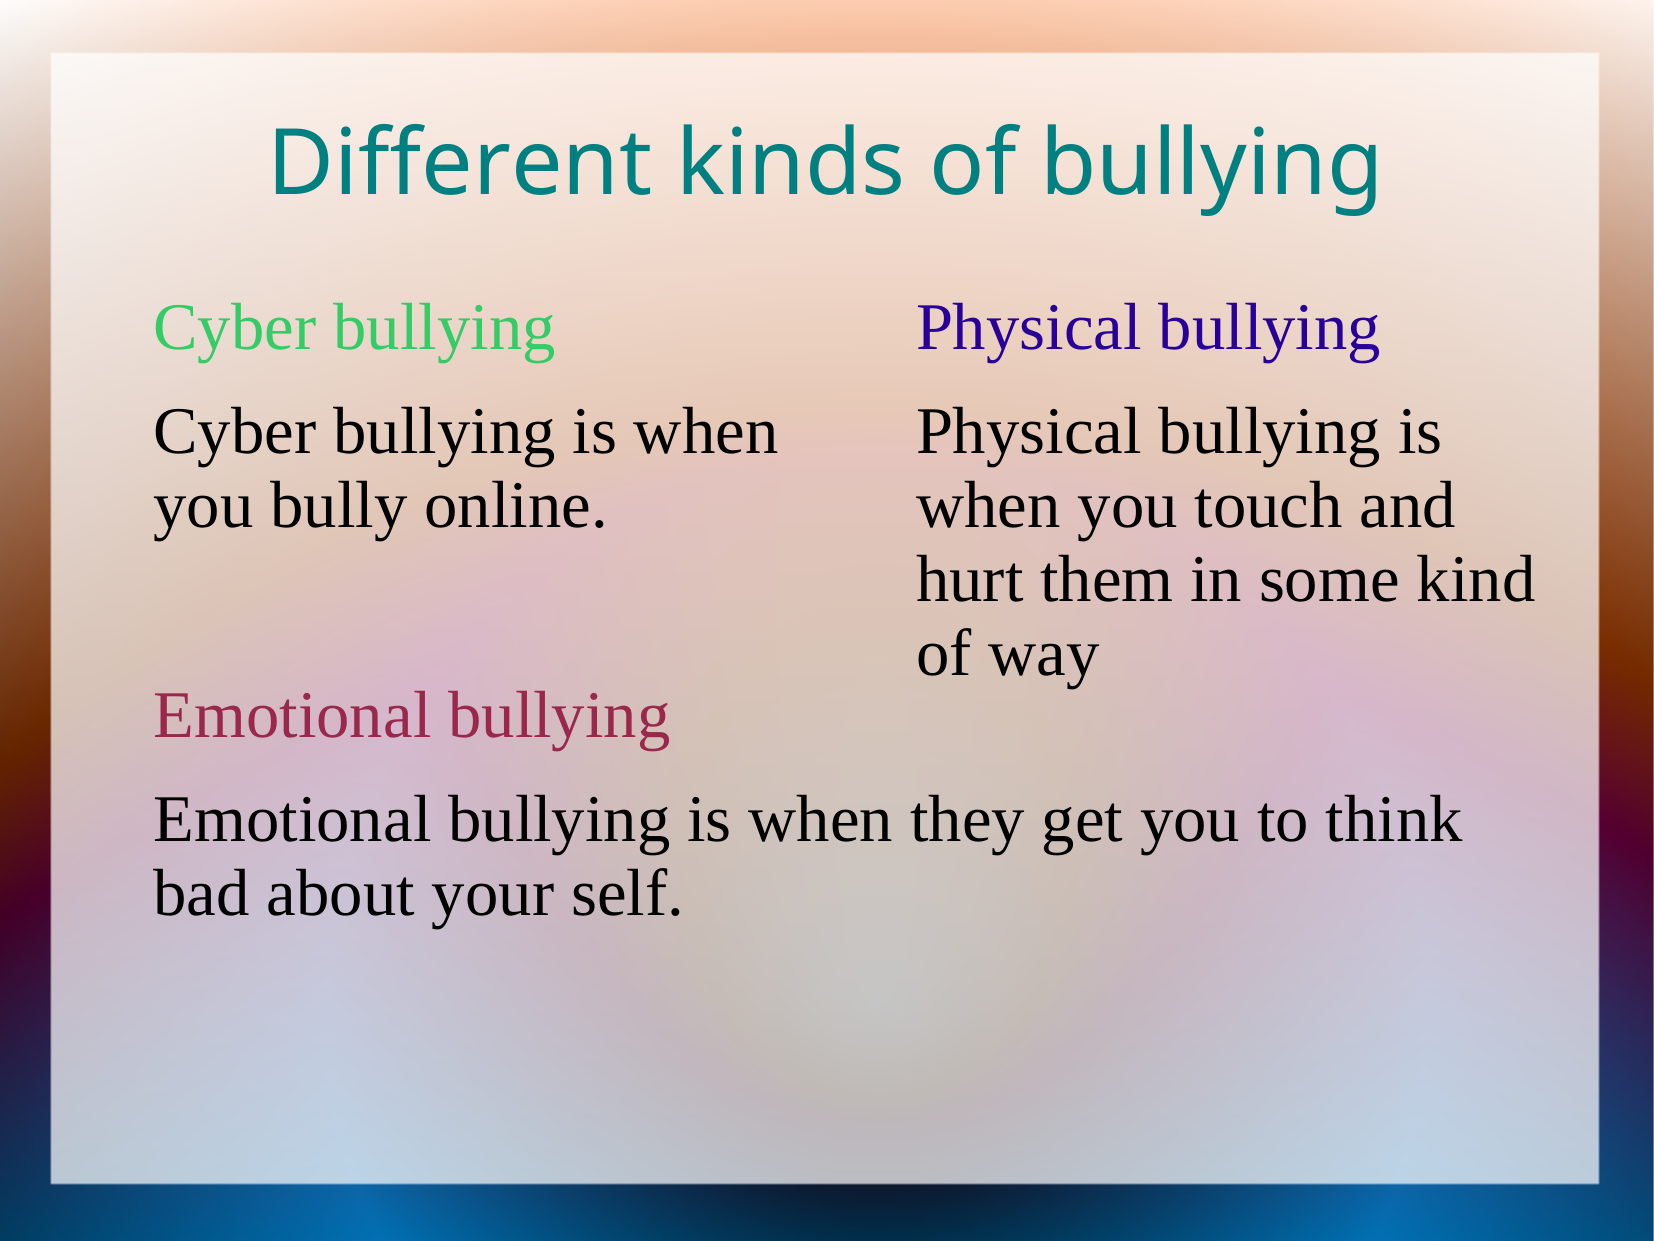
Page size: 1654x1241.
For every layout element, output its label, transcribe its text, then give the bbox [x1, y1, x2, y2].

list Cyber bullying Cyber bullying is when you bully online. [82, 290, 809, 645]
title Different kinds of bullying [82, 55, 1571, 263]
list Physical bullying Physical bullying is when you touch and hurt them in some kind of way [845, 290, 1572, 691]
list Emotional bullying Emotional bullying is when they get you to think bad about your self. [82, 678, 1571, 1034]
picture [0, 0, 1654, 1241]
